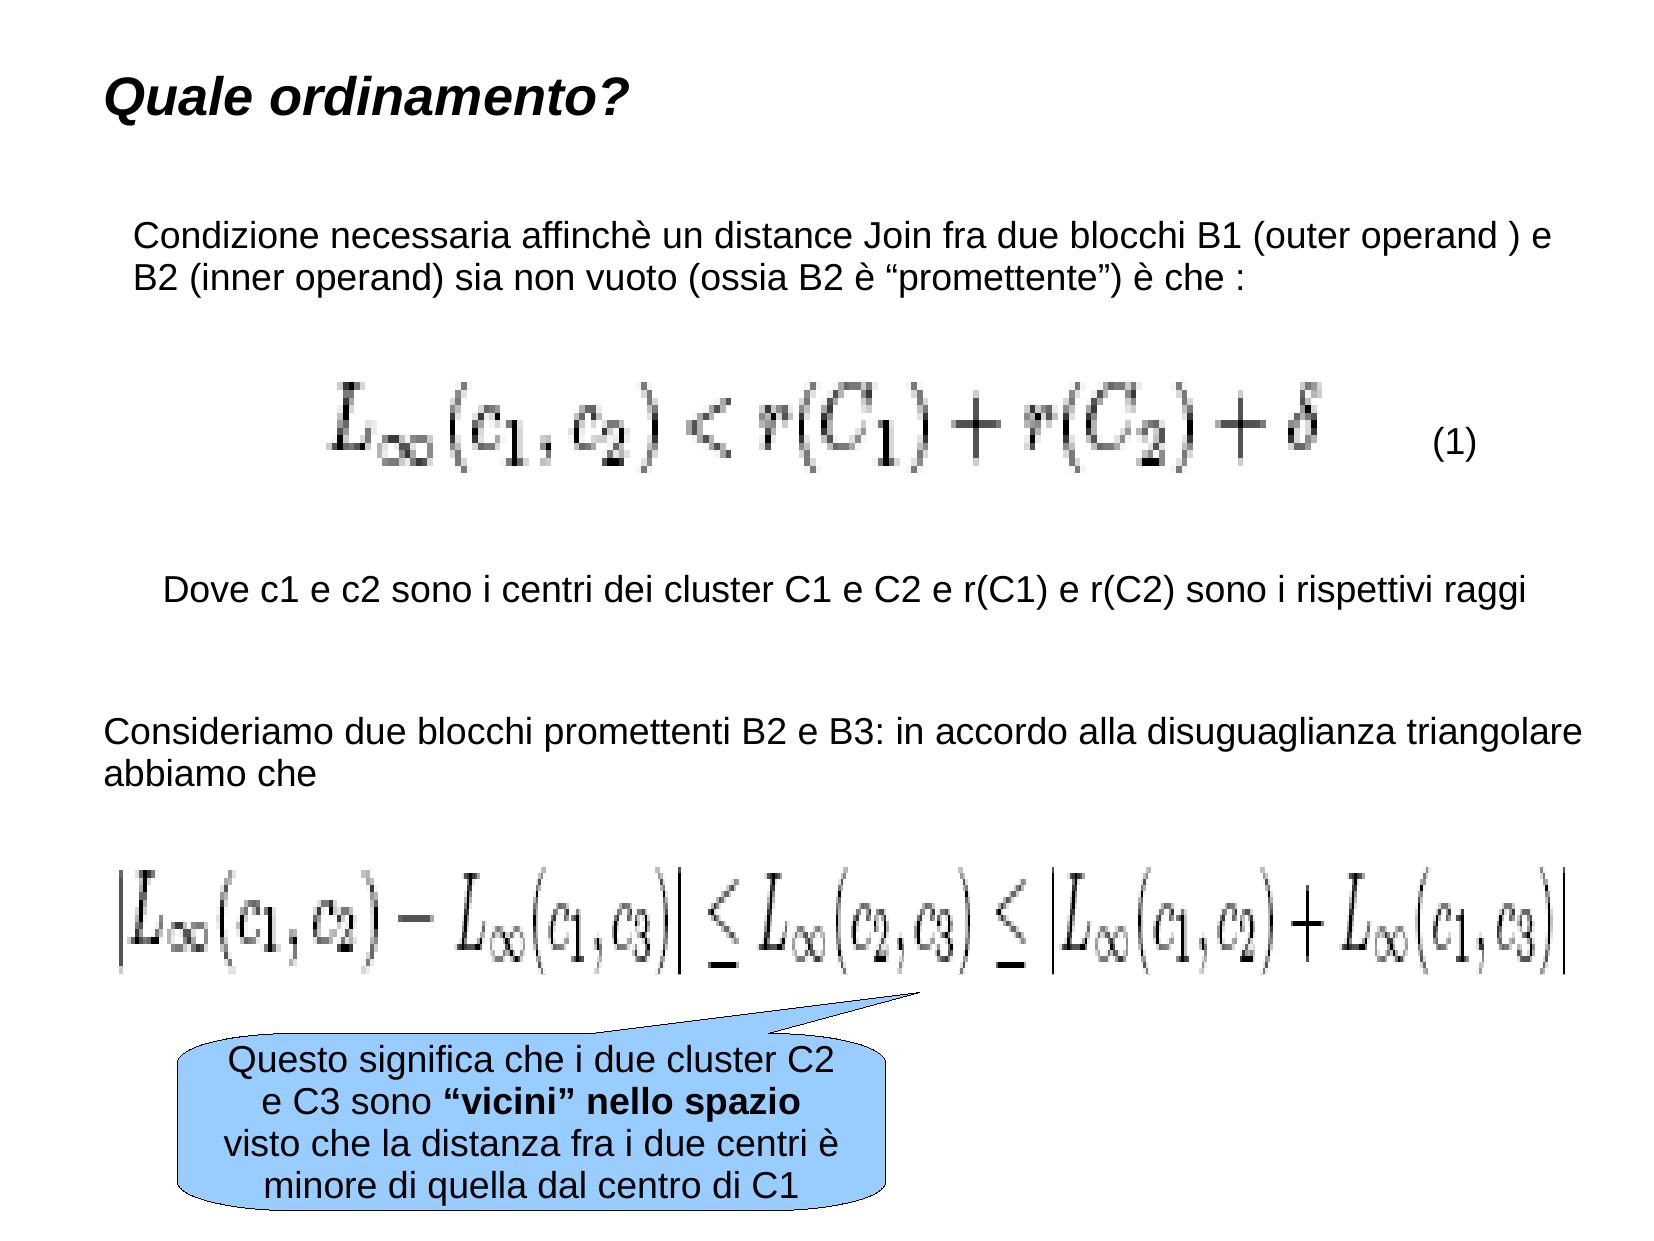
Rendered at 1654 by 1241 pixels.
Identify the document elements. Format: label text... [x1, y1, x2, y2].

text_box Condizione necessaria affinchè un distance Join fra due blocchi B1 (outer operand ) e B2 (inner operand) sia non vuoto (ossia B2 è “promettente”) è che : [118, 206, 1578, 306]
text_box Dove c1 e c2 sono i centri dei cluster C1 e C2 e r(C1) e r(C2) sono i rispettivi raggi [147, 561, 1543, 618]
text_box Questo significa che i due cluster C2 e C3 sono “vicini” nello spazio visto che la distanza fra i due centri è minore di quella dal centro di C1 [177, 992, 920, 1211]
picture [107, 856, 1565, 975]
text_box (1) [1417, 413, 1493, 471]
picture [304, 330, 1368, 504]
text_box Quale ordinamento? [88, 59, 647, 136]
text_box Consideriamo due blocchi promettenti B2 e B3: in accordo alla disuguaglianza triangolare abbiamo che [88, 703, 1599, 803]
